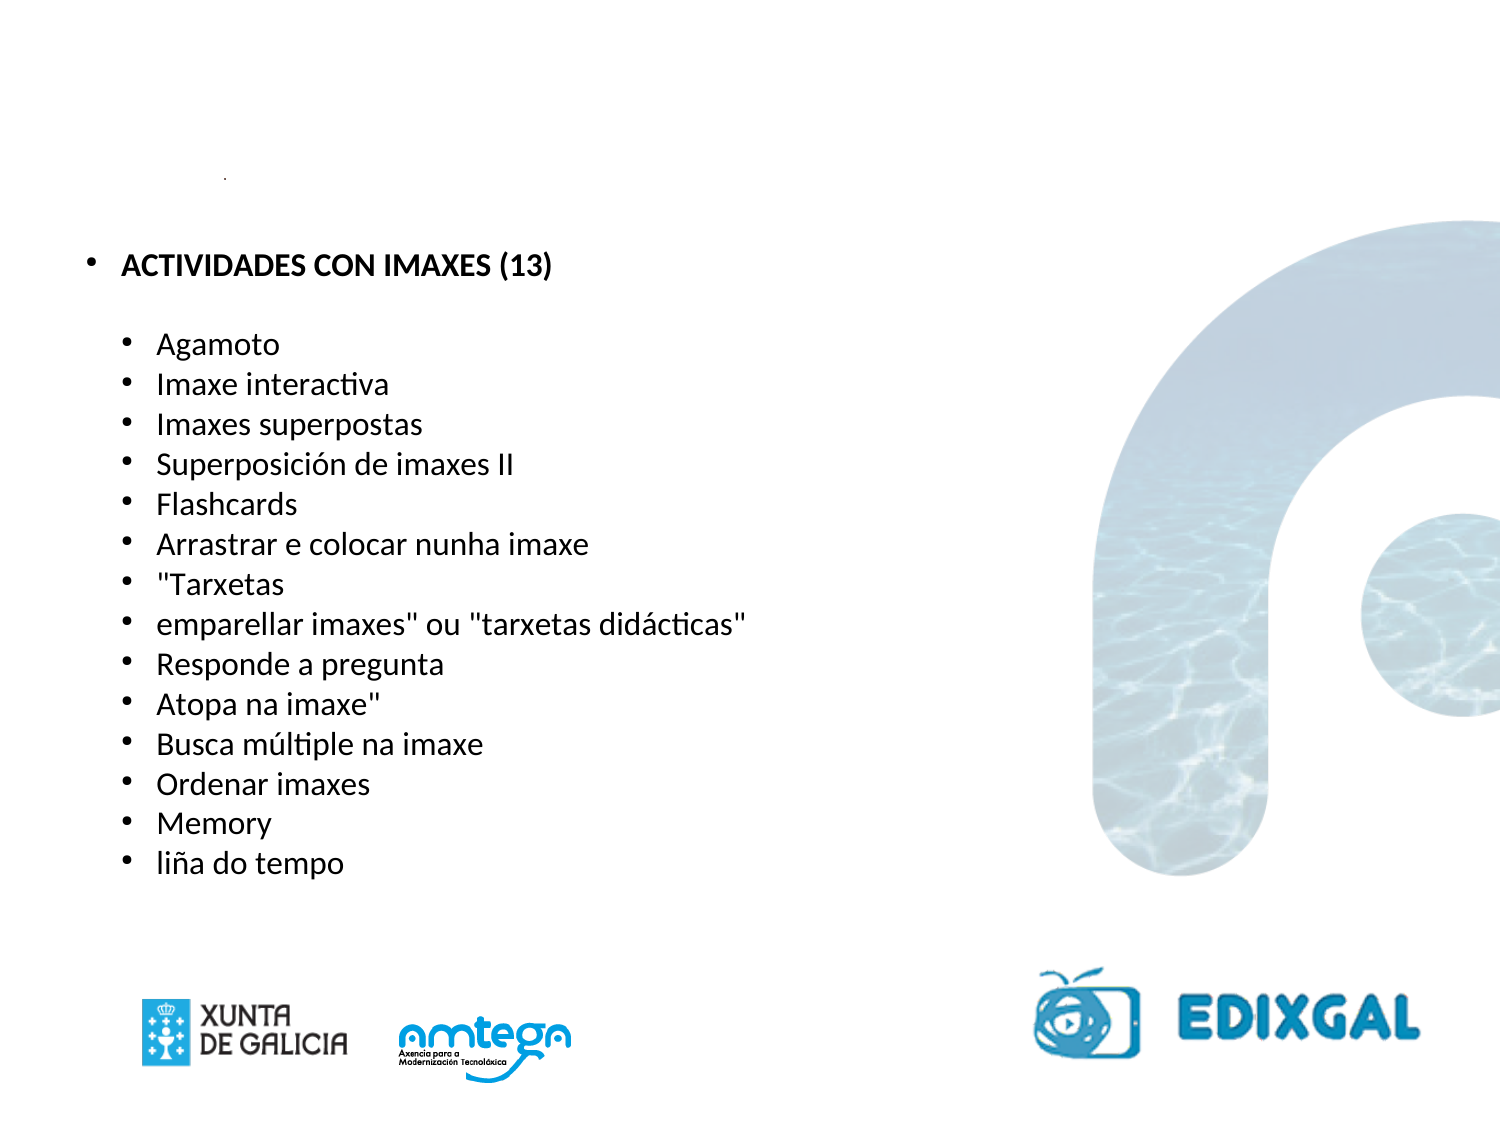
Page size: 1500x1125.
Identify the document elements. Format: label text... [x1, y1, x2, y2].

picture [1027, 966, 1430, 1063]
picture [1019, 149, 1500, 926]
picture [105, 978, 372, 1079]
picture [375, 996, 586, 1102]
text_box ACTIVIDADES CON IMAXES (13) Agamoto Imaxe interactiva Imaxes superpostas Superposición de imaxes II Flashcards Arrastrar e colocar nunha imaxe "Tarxetas emparellar imaxes" ou "tarxetas didácticas" Responde a pregunta Atopa na imaxe" Busca múltiple na imaxe Ordenar imaxes Memory liña do tempo [70, 165, 1421, 929]
